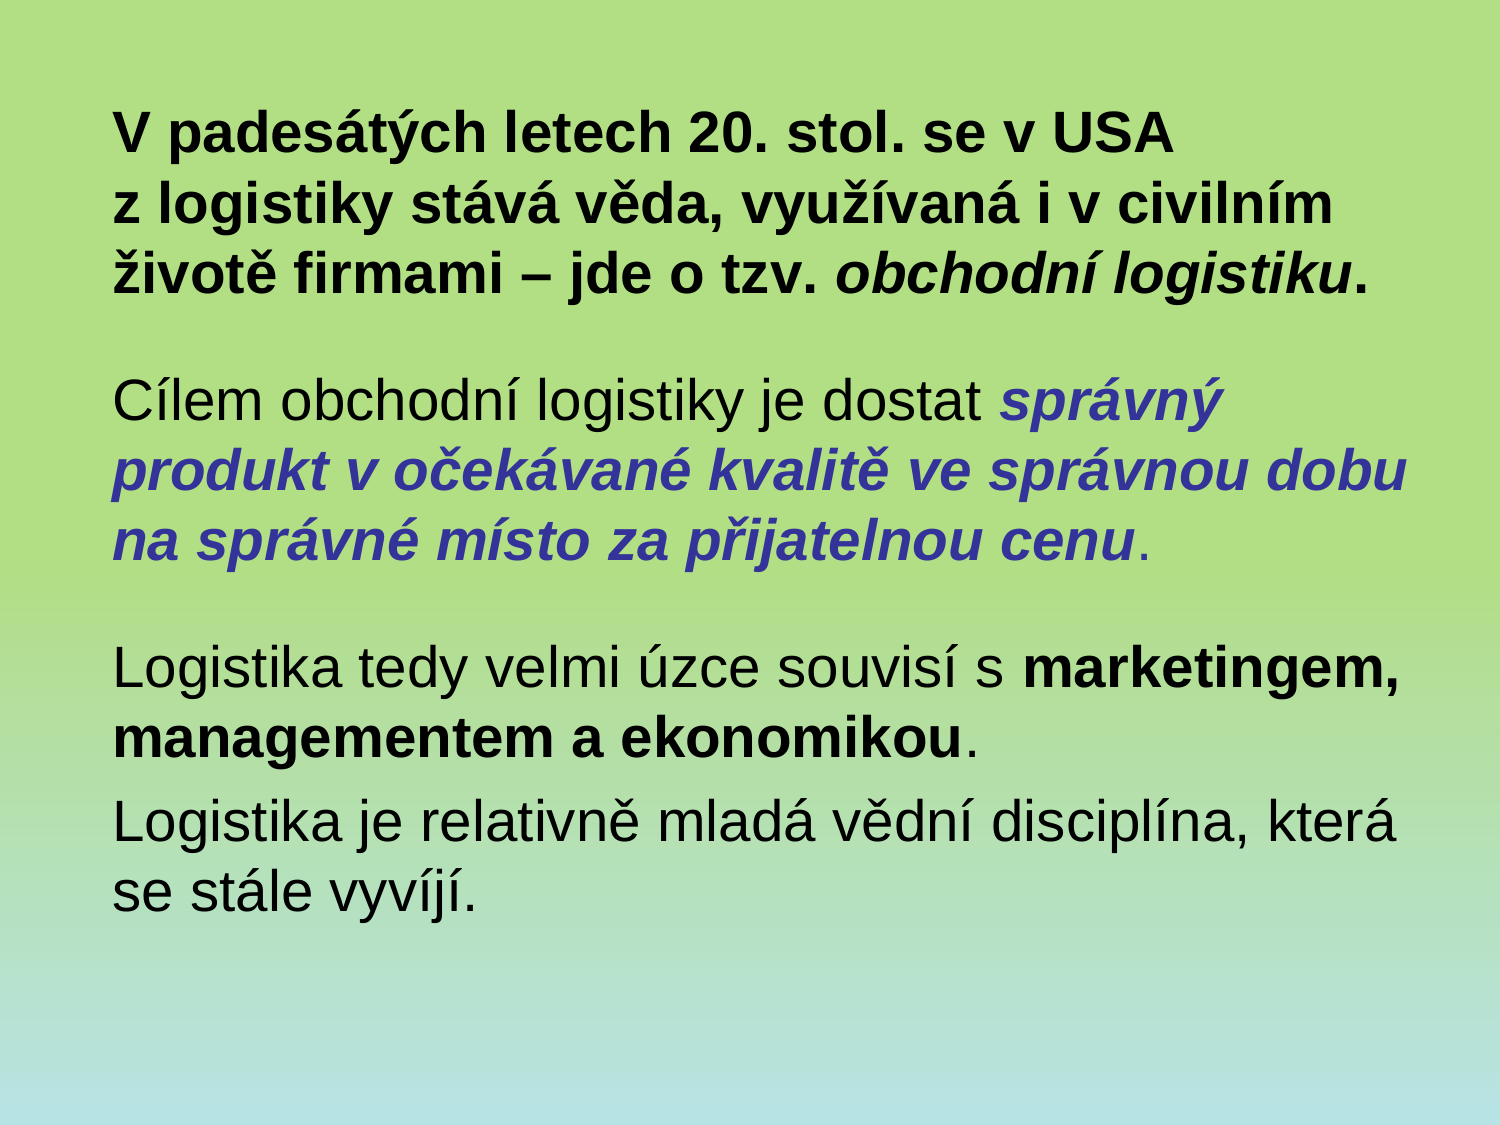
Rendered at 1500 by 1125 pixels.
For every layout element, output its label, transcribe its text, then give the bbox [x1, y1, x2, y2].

list V padesátých letech 20. stol. se v USA z logistiky stává věda, využívaná i v civilním životě firmami – jde o tzv. obchodní logistiku. Cílem obchodní logistiky je dostat správný produkt v očekávané kvalitě ve správnou dobu na správné místo za přijatelnou cenu. Logistika tedy velmi úzce souvisí s marketingem, managementem a ekonomikou. Logistika je relativně mladá vědní disciplína, která se stále vyvíjí. [41, 78, 1459, 1006]
picture [0, 0, 1500, 1125]
